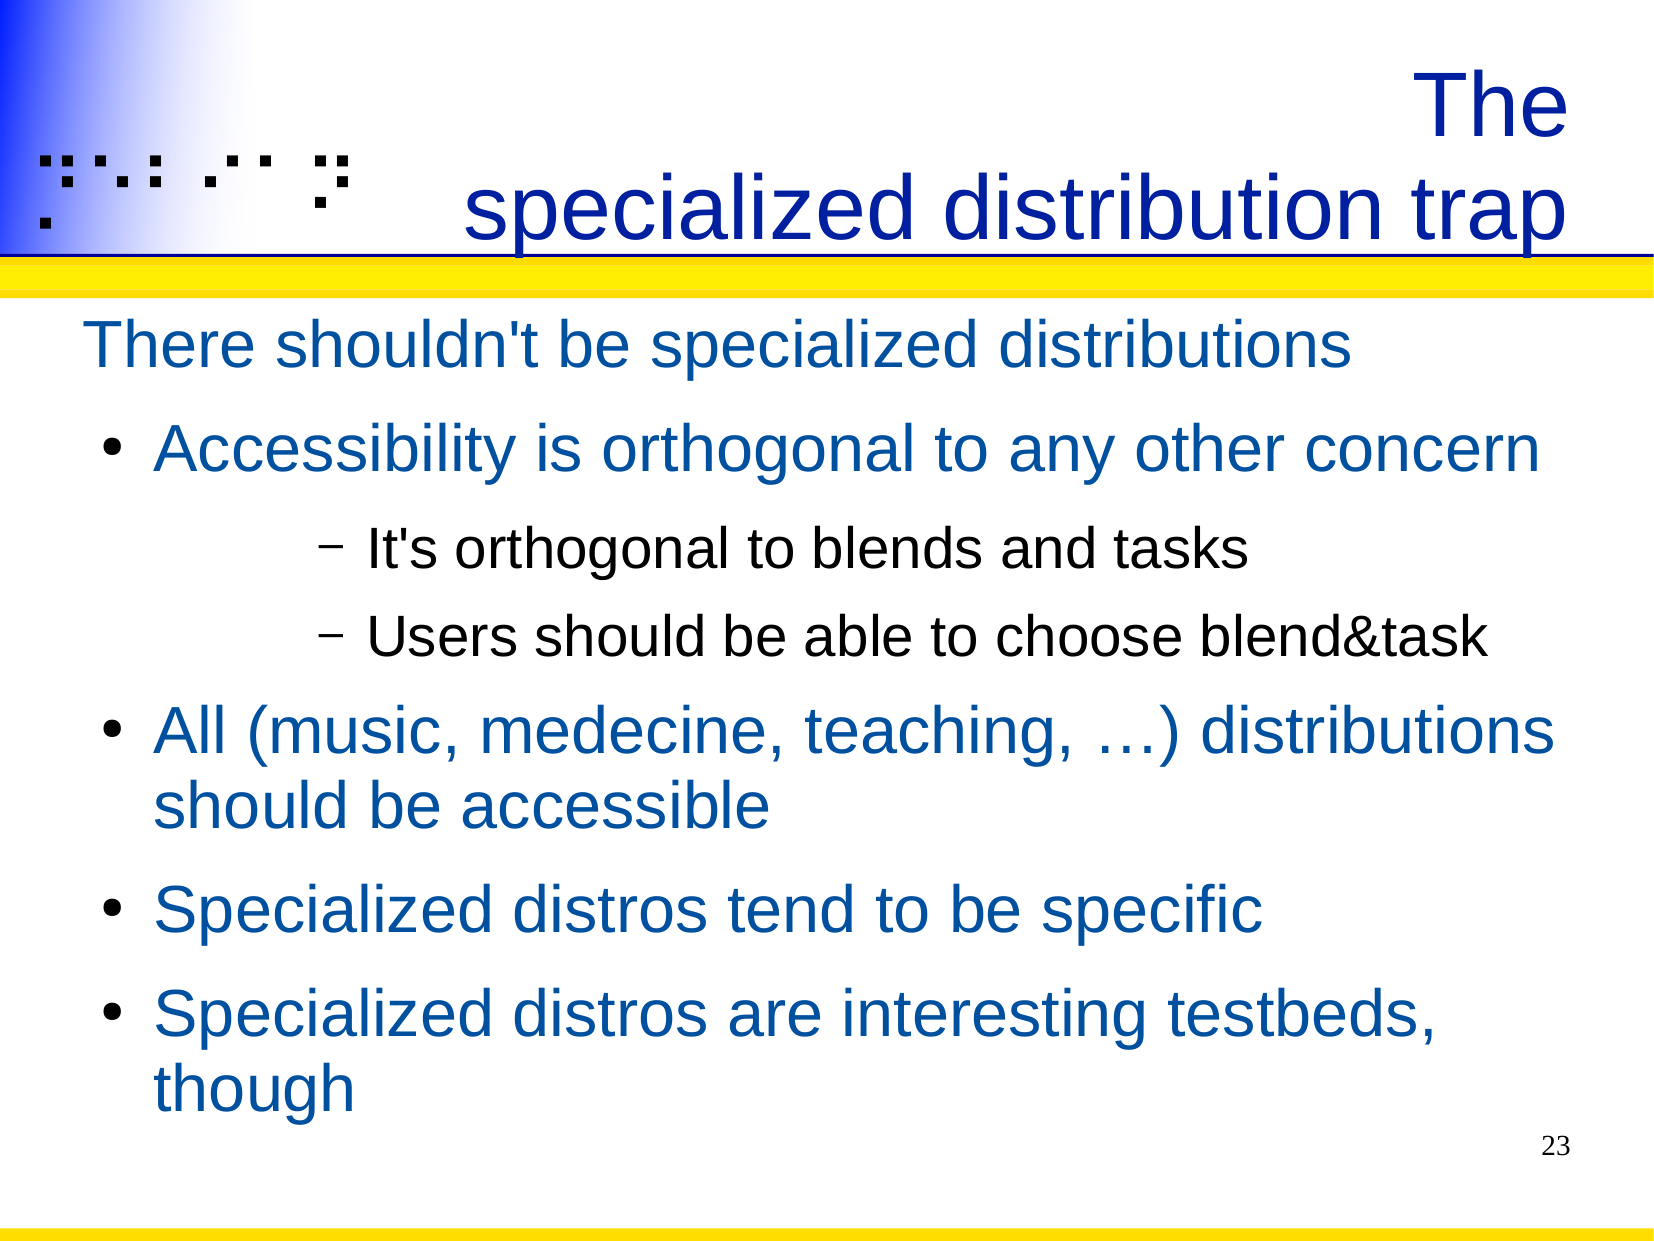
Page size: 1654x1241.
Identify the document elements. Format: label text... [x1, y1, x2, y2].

list There shouldn't be specialized distributions Accessibility is orthogonal to any other concern It's orthogonal to blends and tasks Users should be able to choose blend&task All (music, medecine, teaching, …) distributions should be accessible Specialized distros tend to be specific Specialized distros are interesting testbeds, though [82, 307, 1571, 1230]
title The specialized distribution trap [372, 53, 1571, 259]
